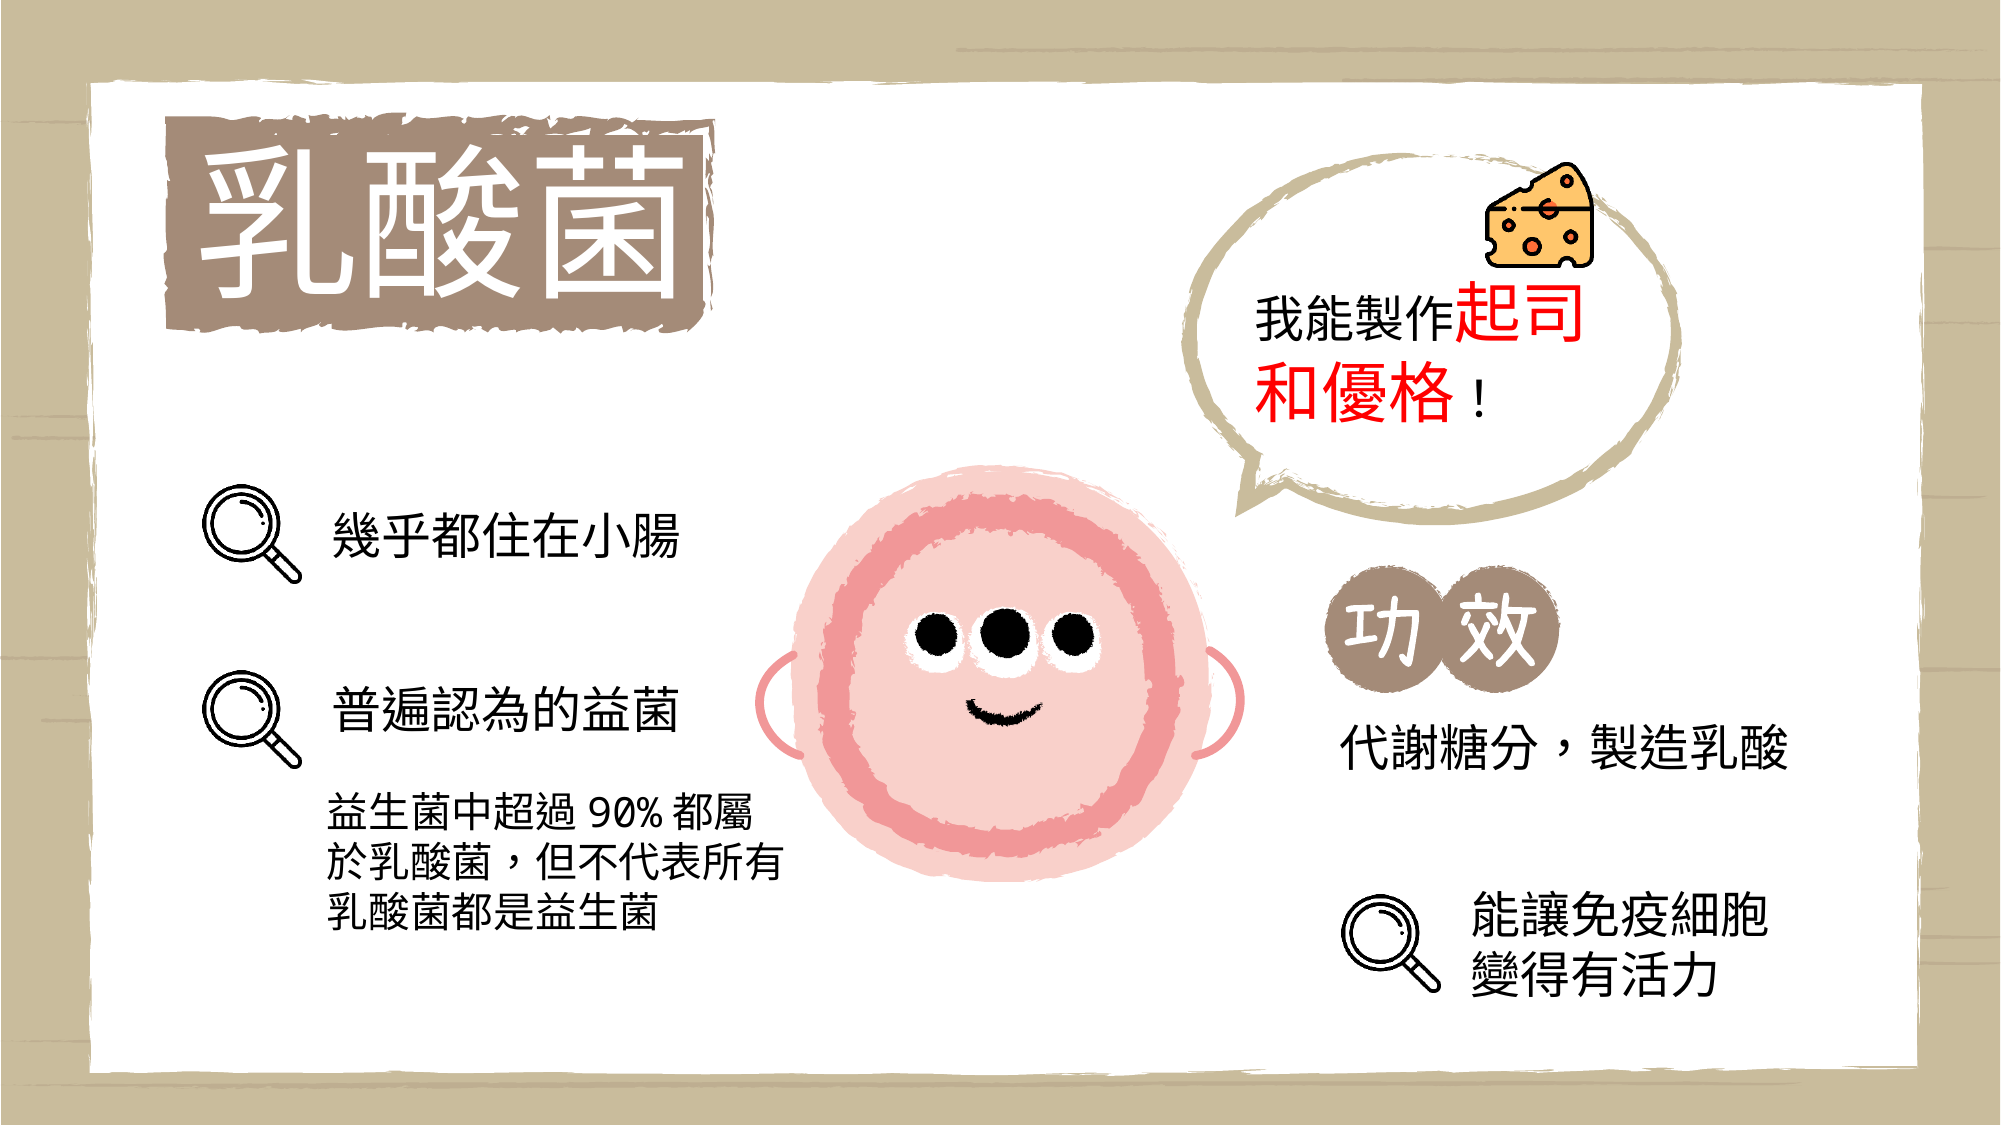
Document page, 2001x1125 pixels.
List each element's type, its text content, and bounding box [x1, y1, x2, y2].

text_box 乳酸菌 [170, 133, 717, 295]
text_box 代謝糖分，製造乳酸 [1324, 709, 1825, 785]
text_box 普遍認為的益菌 [316, 670, 717, 747]
picture [162, 112, 717, 334]
text_box 益生菌中超過90%都屬於乳酸菌，但不代表所有乳酸菌都是益生菌 [311, 778, 807, 946]
text_box 能讓免疫細胞變得有活力 [1455, 875, 1798, 1013]
text_box 我能製作起司和優格！ [1239, 262, 1615, 440]
picture [1341, 894, 1441, 993]
picture [202, 485, 302, 584]
picture [202, 670, 302, 769]
picture [1324, 565, 1561, 693]
text_box 幾乎都住在小腸 [316, 496, 717, 573]
picture [754, 151, 1683, 882]
